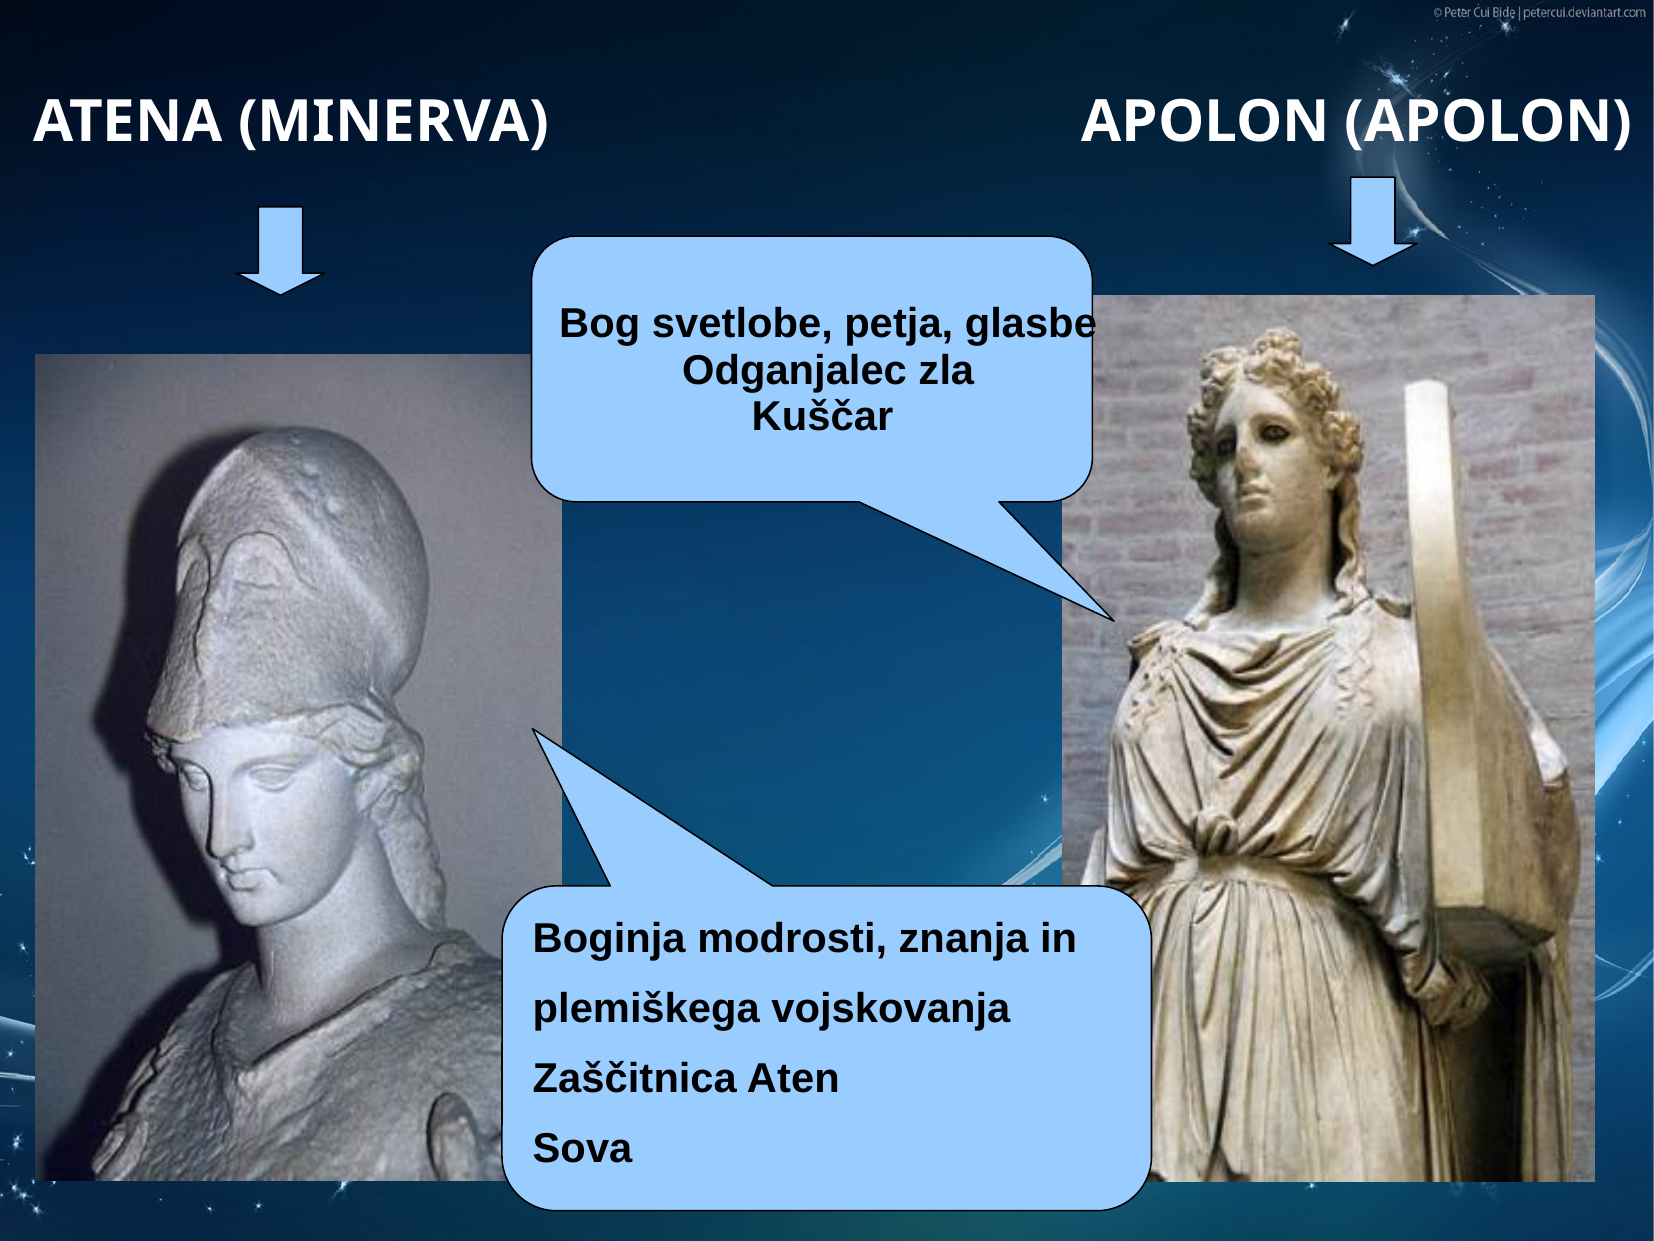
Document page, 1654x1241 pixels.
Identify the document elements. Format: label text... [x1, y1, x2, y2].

picture [0, 0, 1654, 1241]
text_box Boginja modrosti, znanja in plemiškega vojskovanja Zaščitnica Aten Sova [501, 728, 1152, 1211]
text_box Bog svetlobe, petja, glasbe Odganjalec zla Kuščar [531, 236, 1115, 622]
text_box [1328, 177, 1418, 266]
title ATENA (MINERVA) APOLON (APOLON) [29, 49, 1654, 257]
text_box [236, 206, 325, 296]
